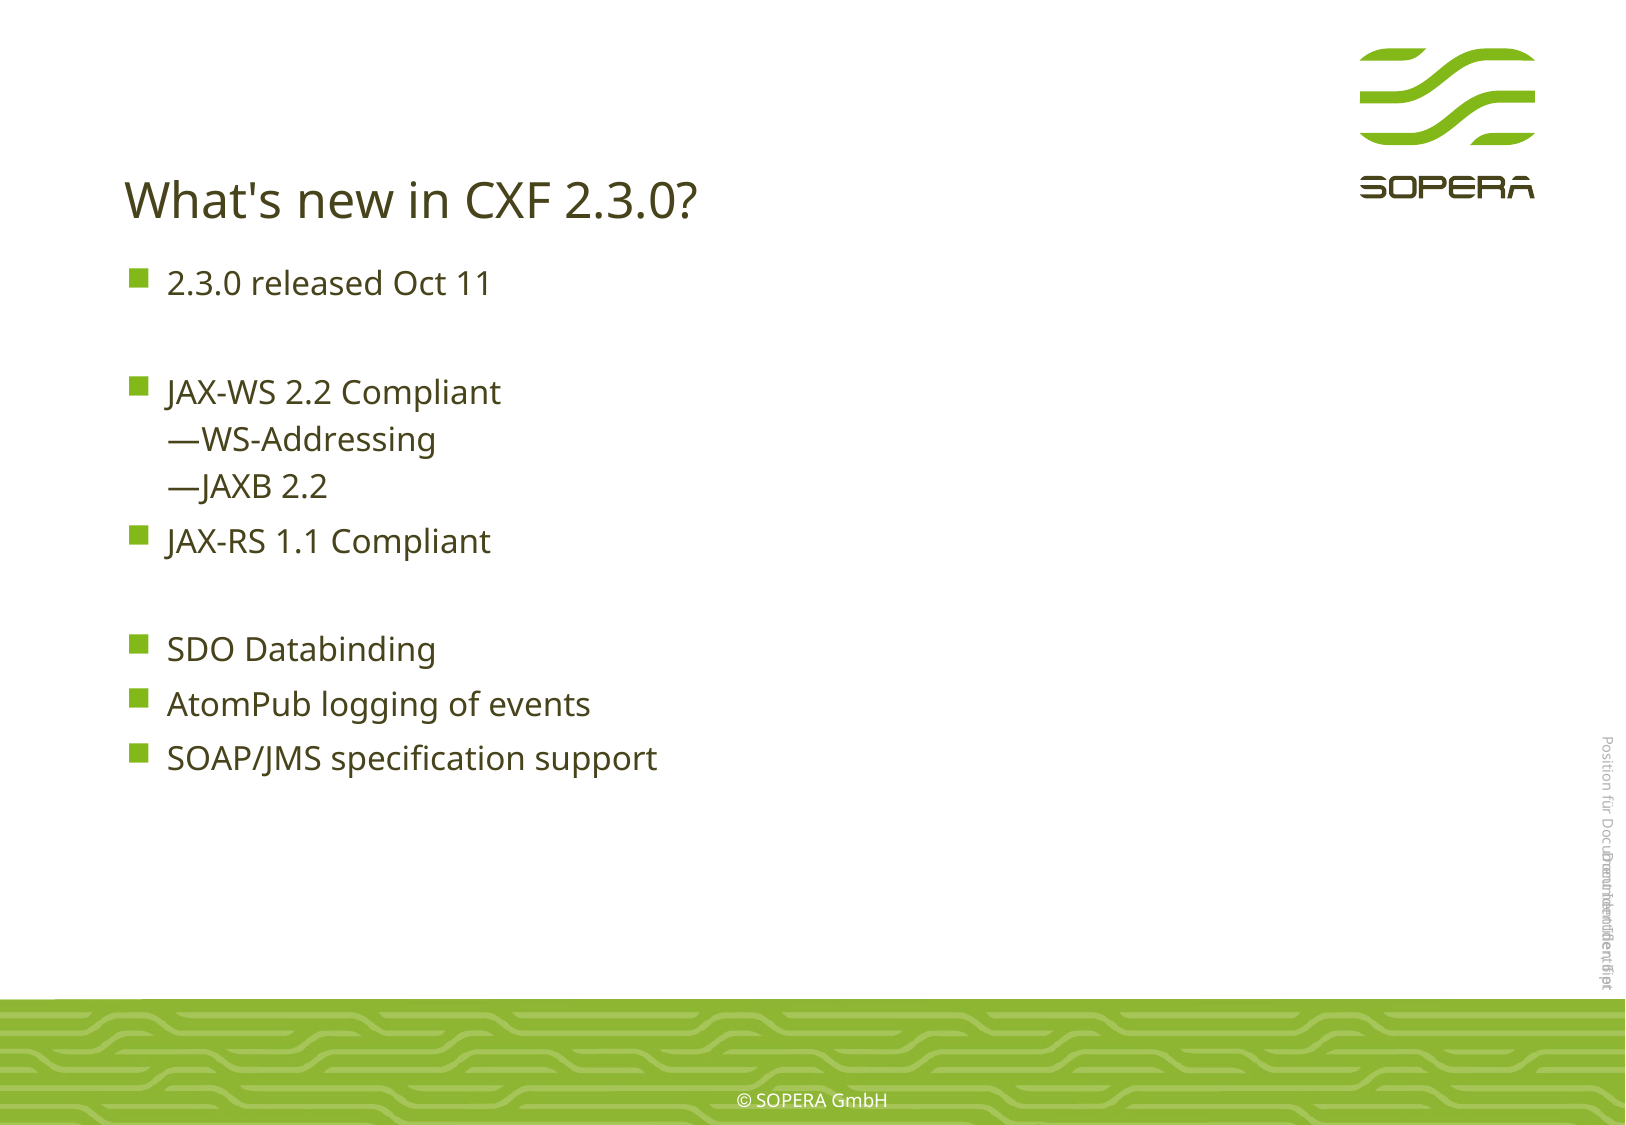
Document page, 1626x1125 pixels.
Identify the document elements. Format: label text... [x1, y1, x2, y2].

picture [0, 999, 1626, 1125]
list 2.3.0 released Oct 11 JAX-WS 2.2 Compliant WS-Addressing JAXB 2.2 JAX-RS 1.1 Compliant SDO Databinding AtomPub logging of events SOAP/JMS specification support [126, 262, 1538, 976]
title What's new in CXF 2.3.0? [124, 175, 1308, 230]
